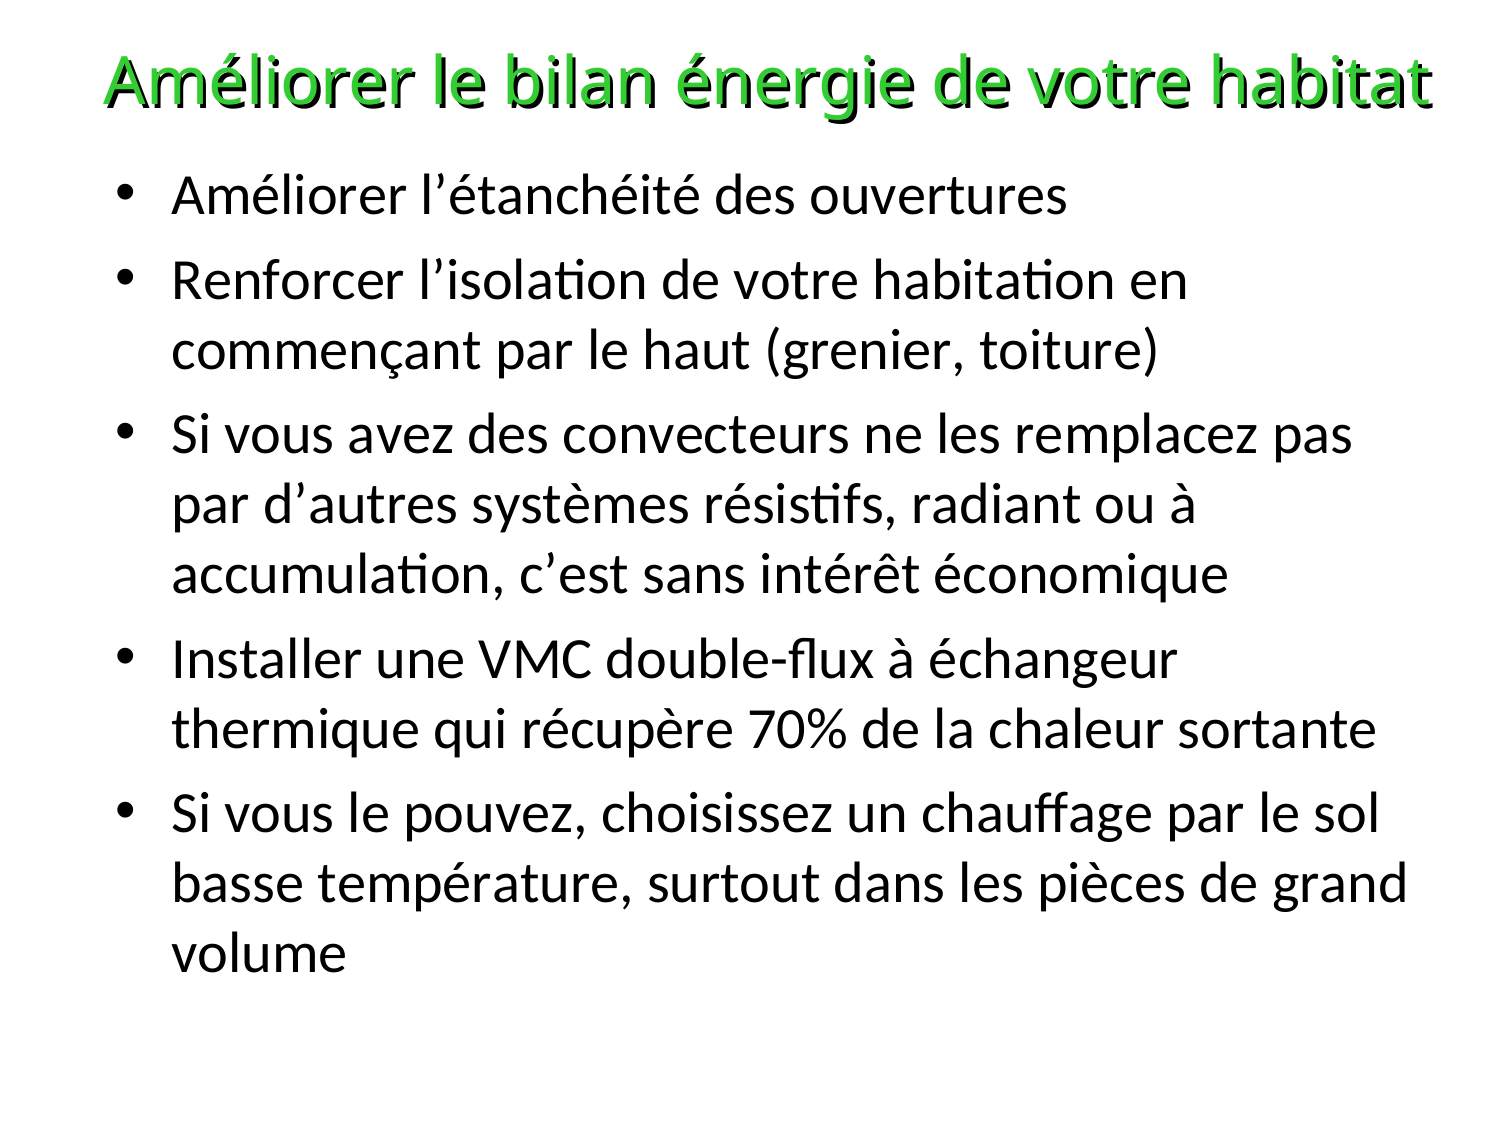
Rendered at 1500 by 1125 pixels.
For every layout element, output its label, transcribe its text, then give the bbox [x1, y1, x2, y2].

list Améliorer l’étanchéité des ouvertures Renforcer l’isolation de votre habitation en commençant par le haut (grenier, toiture) Si vous avez des convecteurs ne les remplacez pas par d’autres systèmes résistifs, radiant ou à accumulation, c’est sans intérêt économique Installer une VMC double-flux à échangeur thermique qui récupère 70% de la chaleur sortante Si vous le pouvez, choisissez un chauffage par le sol basse température, surtout dans les pièces de grand volume [100, 148, 1451, 1071]
title Améliorer le bilan énergie de votre habitat [64, 42, 1471, 114]
